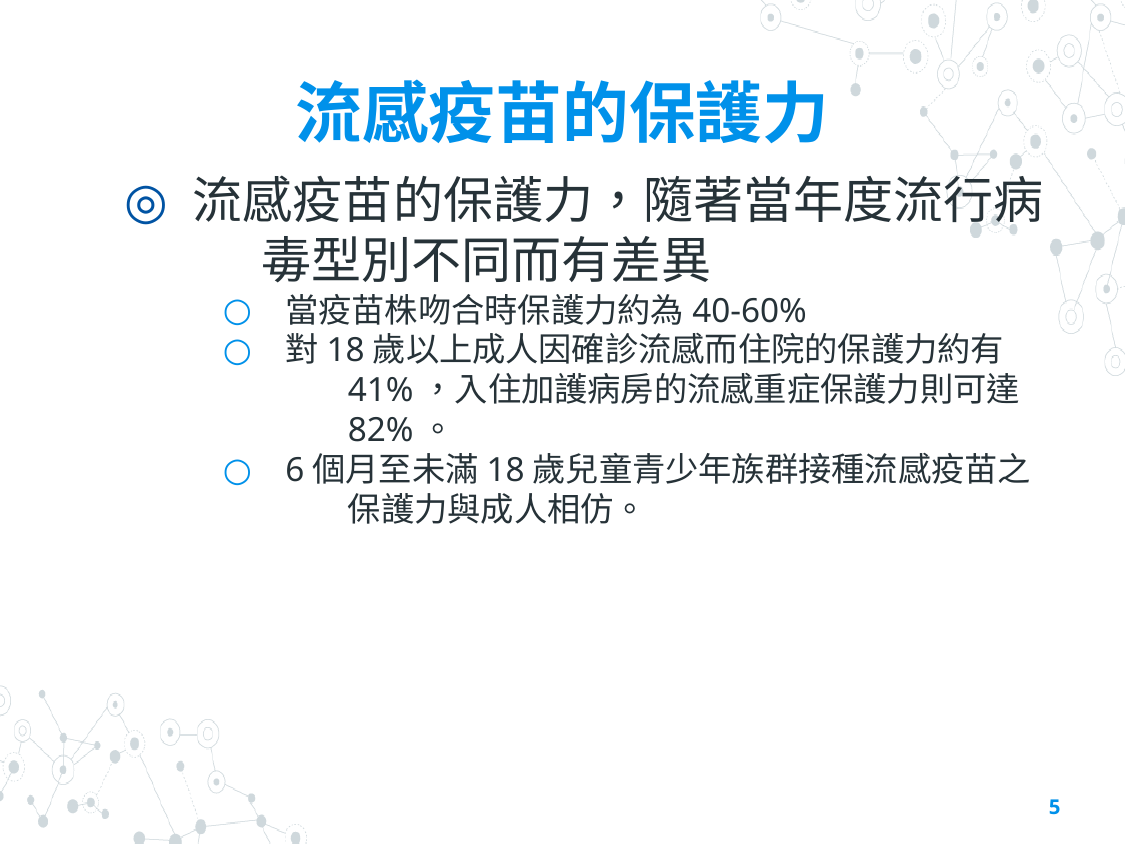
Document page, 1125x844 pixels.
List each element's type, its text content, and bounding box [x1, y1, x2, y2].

text_box 5 [1033, 779, 1102, 844]
list 流感疫苗的保護力，隨著當年度流行病毒型別不同而有差異 當疫苗株吻合時保護力約為40-60% 對18歲以上成人因確診流感而住院的保護力約有41%，入住加護病房的流感重症保護力則可達82%。 6個月至未滿18歲兒童青少年族群接種流感疫苗之保護力與成人相仿。 [96, 153, 1065, 741]
title 流感疫苗的保護力 [96, 50, 1029, 153]
